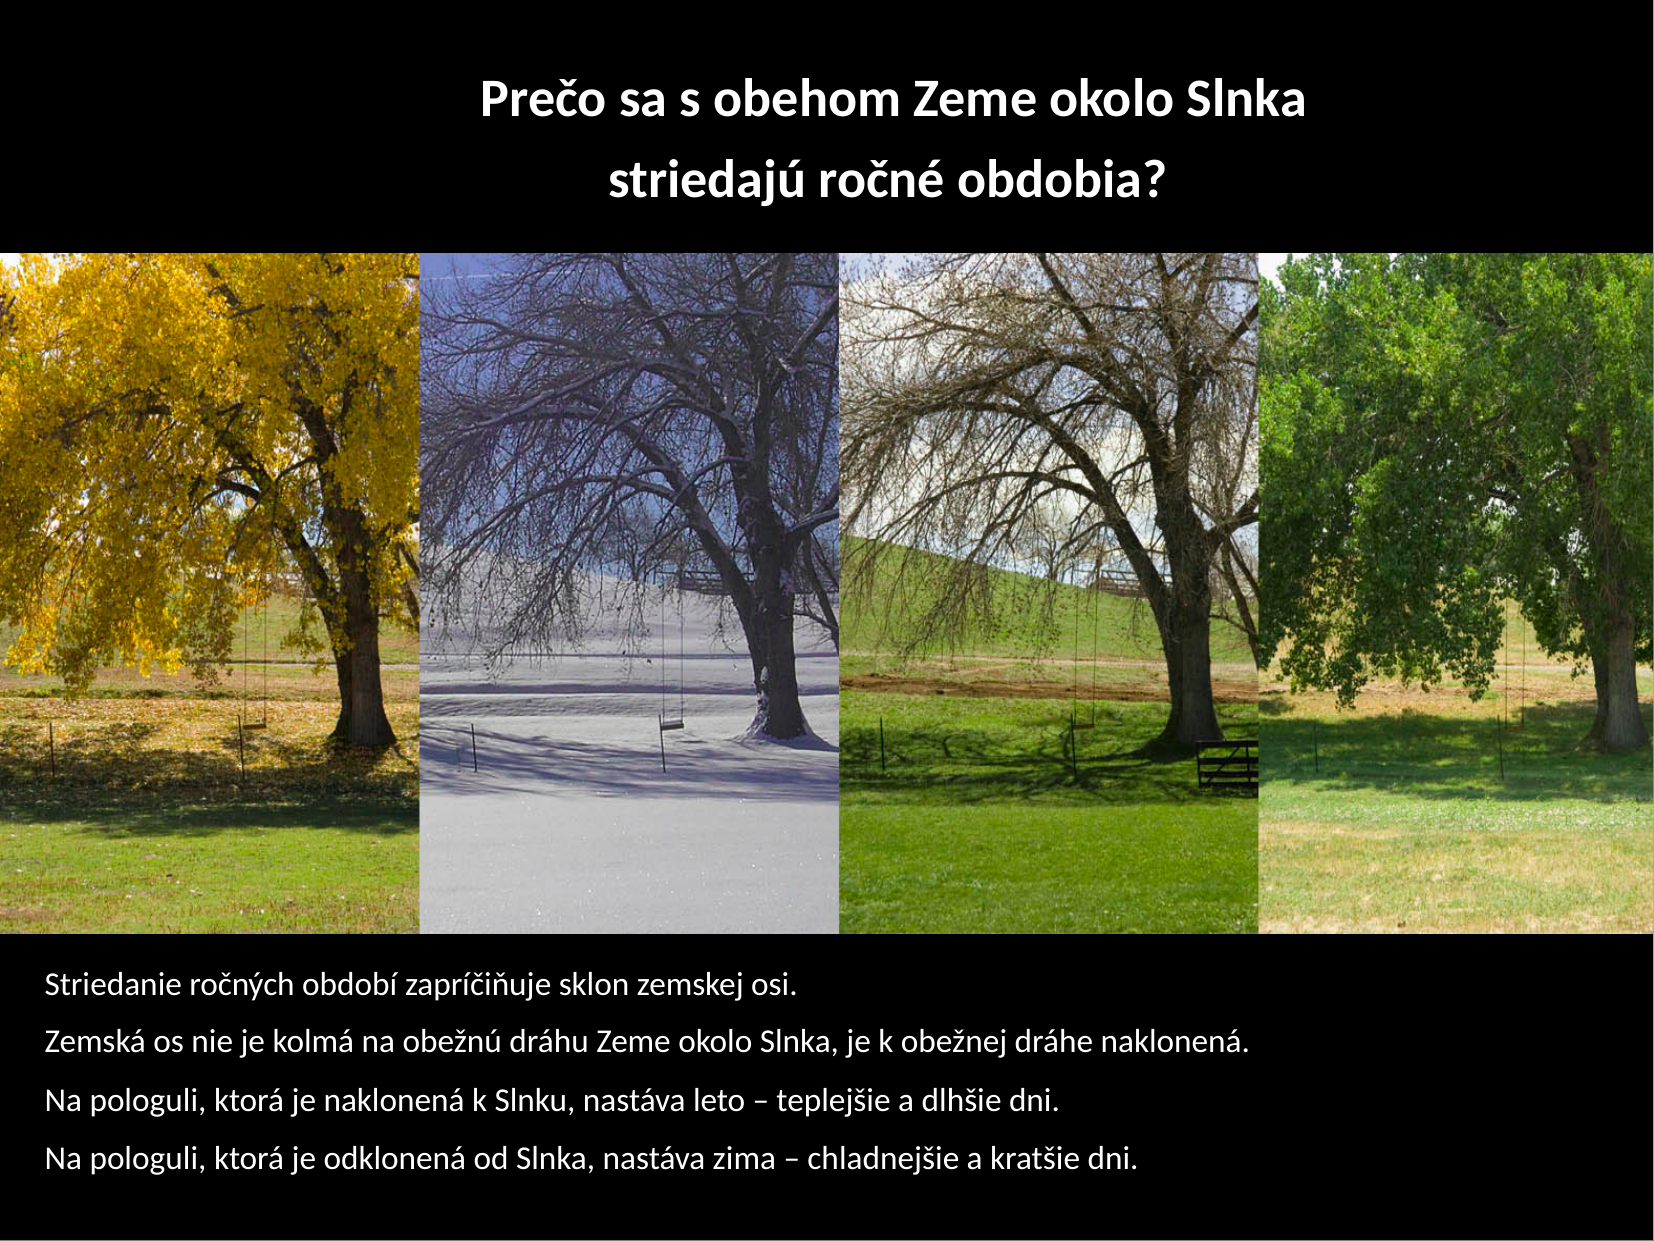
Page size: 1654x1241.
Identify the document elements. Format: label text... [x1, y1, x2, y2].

text_box Prečo sa s obehom Zeme okolo Slnka striedajú ročné obdobia? [372, 40, 1418, 222]
text_box Striedanie ročných období zapríčiňuje sklon zemskej osi. Zemská os nie je kolmá na obežnú dráhu Zeme okolo Slnka, je k obežnej dráhe naklonená. Na pologuli, ktorá je naklonená k Slnku, nastáva leto – teplejšie a dlhšie dni. Na pologuli, ktorá je odklonená od Slnka, nastáva zima – chladnejšie a kratšie dni. [29, 962, 1595, 1241]
text_box [0, 0, 1654, 253]
picture [0, 253, 1654, 934]
text_box [0, 934, 1654, 1241]
